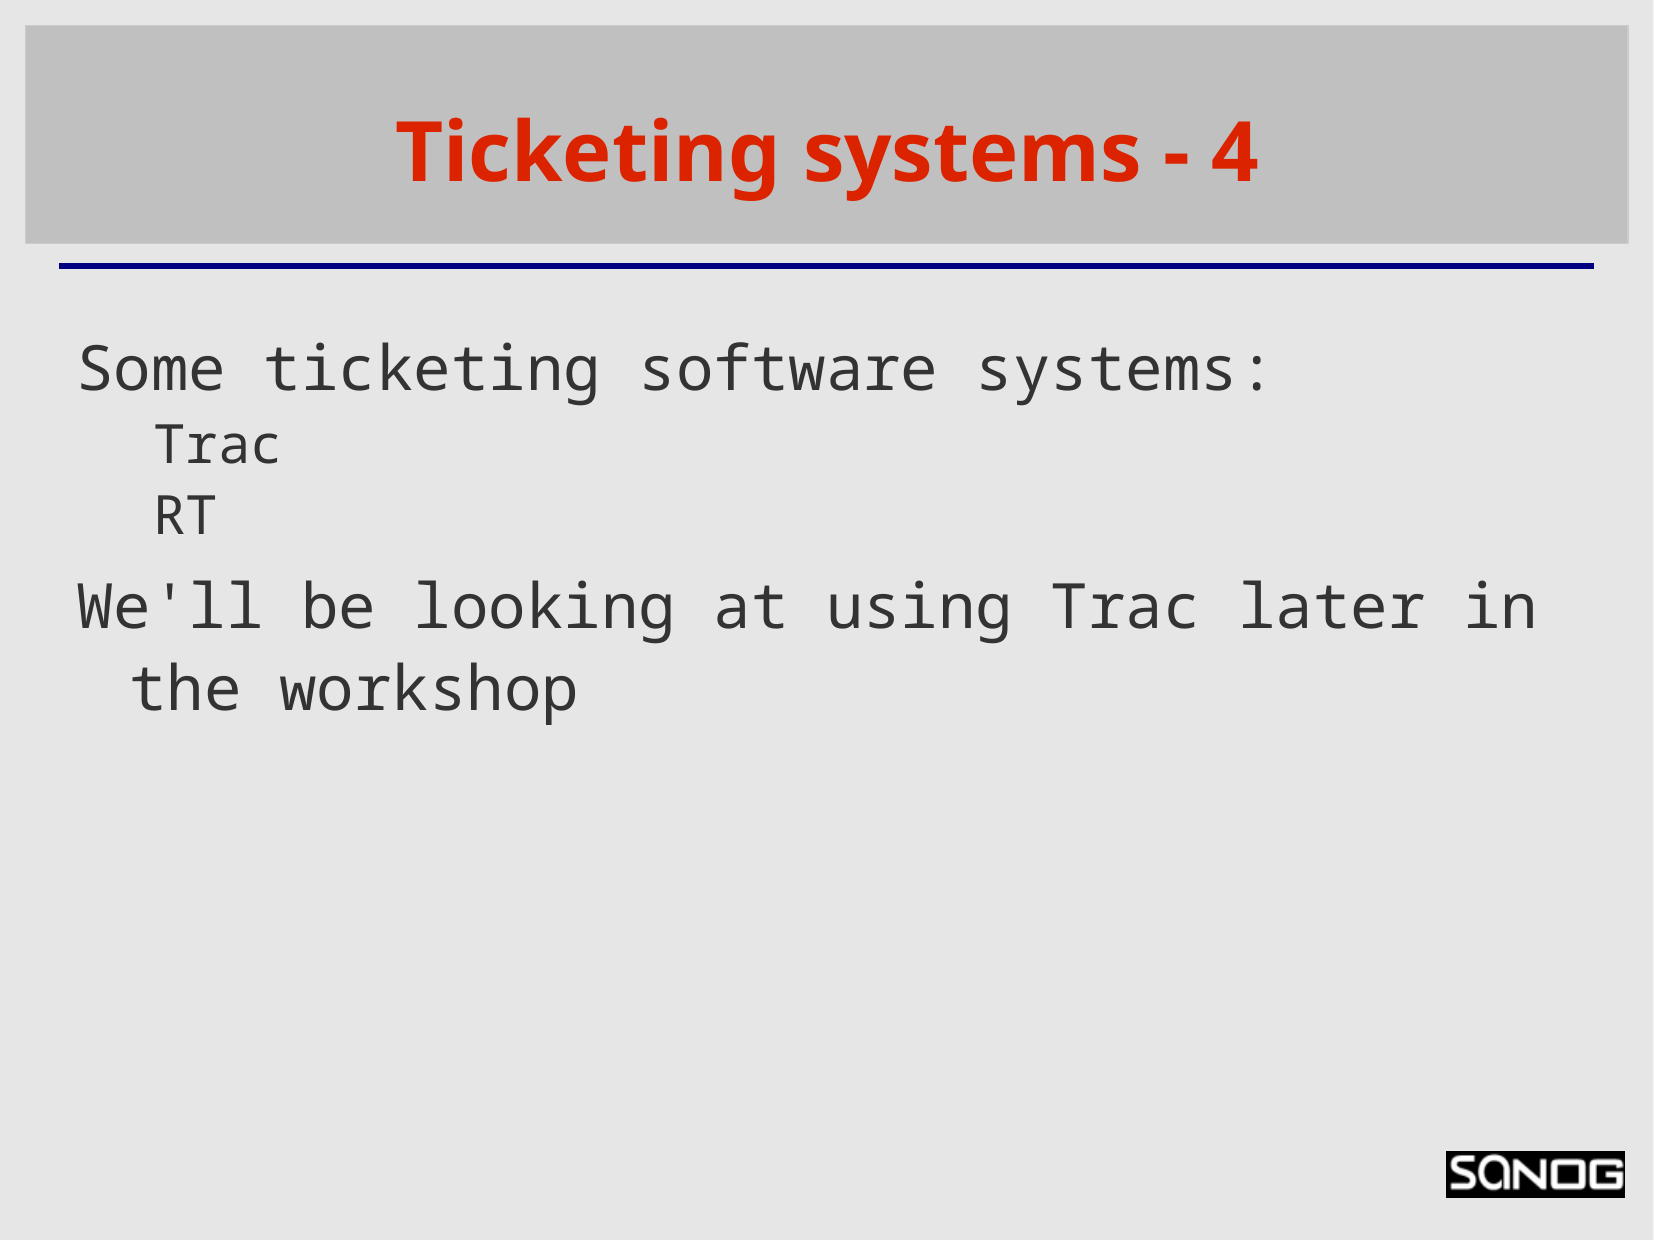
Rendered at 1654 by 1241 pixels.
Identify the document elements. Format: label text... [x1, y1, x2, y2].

list Some ticketing software systems: Trac RT We'll be looking at using Trac later in the workshop [59, 324, 1595, 1135]
picture [1446, 1151, 1625, 1198]
title Ticketing systems - 4 [121, 46, 1534, 254]
